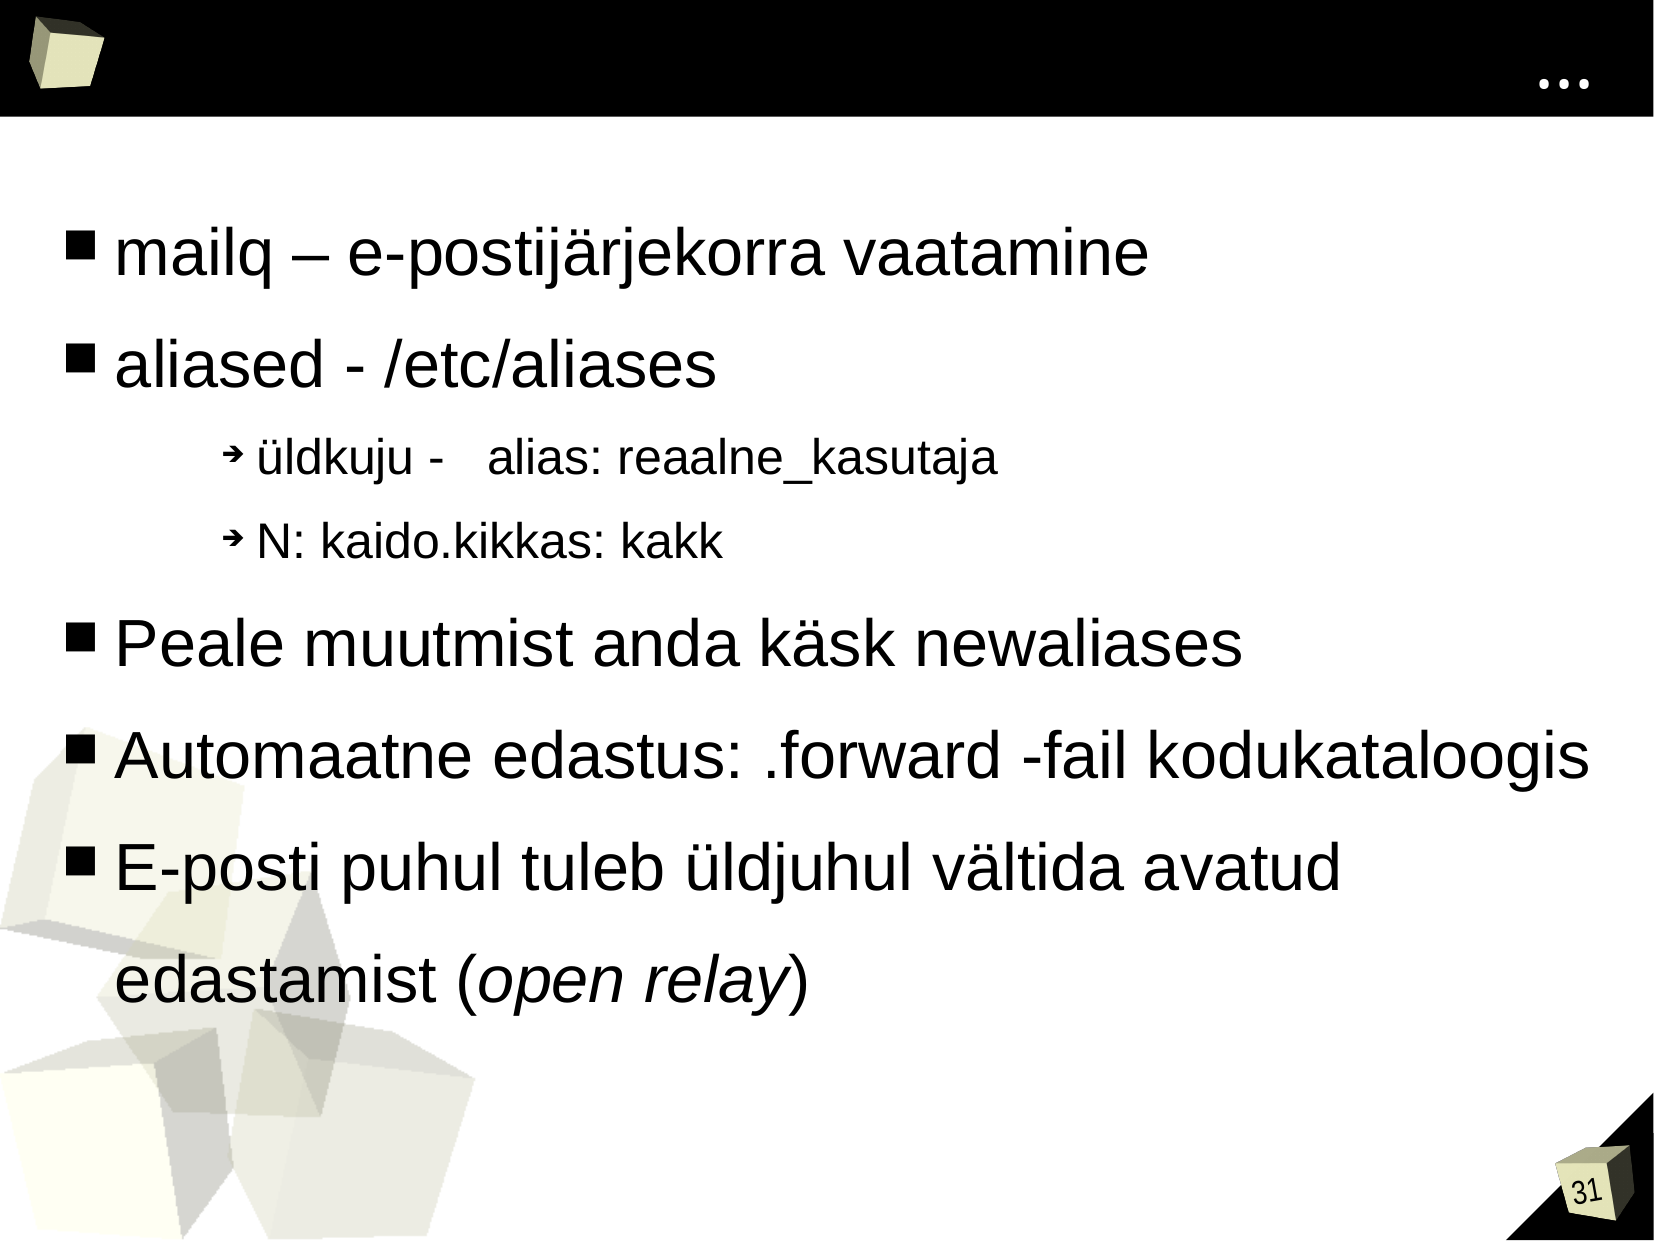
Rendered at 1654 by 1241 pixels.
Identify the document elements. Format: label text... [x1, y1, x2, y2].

title ... [118, 0, 1595, 119]
picture [0, 726, 477, 1241]
list mailq – e-postijärjekorra vaatamine aliased - /etc/aliases üldkuju - alias: reaalne_kasutaja N: kaido.kikkas: kakk Peale muutmist anda käsk newaliases Automaatne edastus: .forward -fail kodukataloogis E-posti puhul tuleb üldjuhul vältida avatud edastamist (open relay) [44, 177, 1611, 1214]
